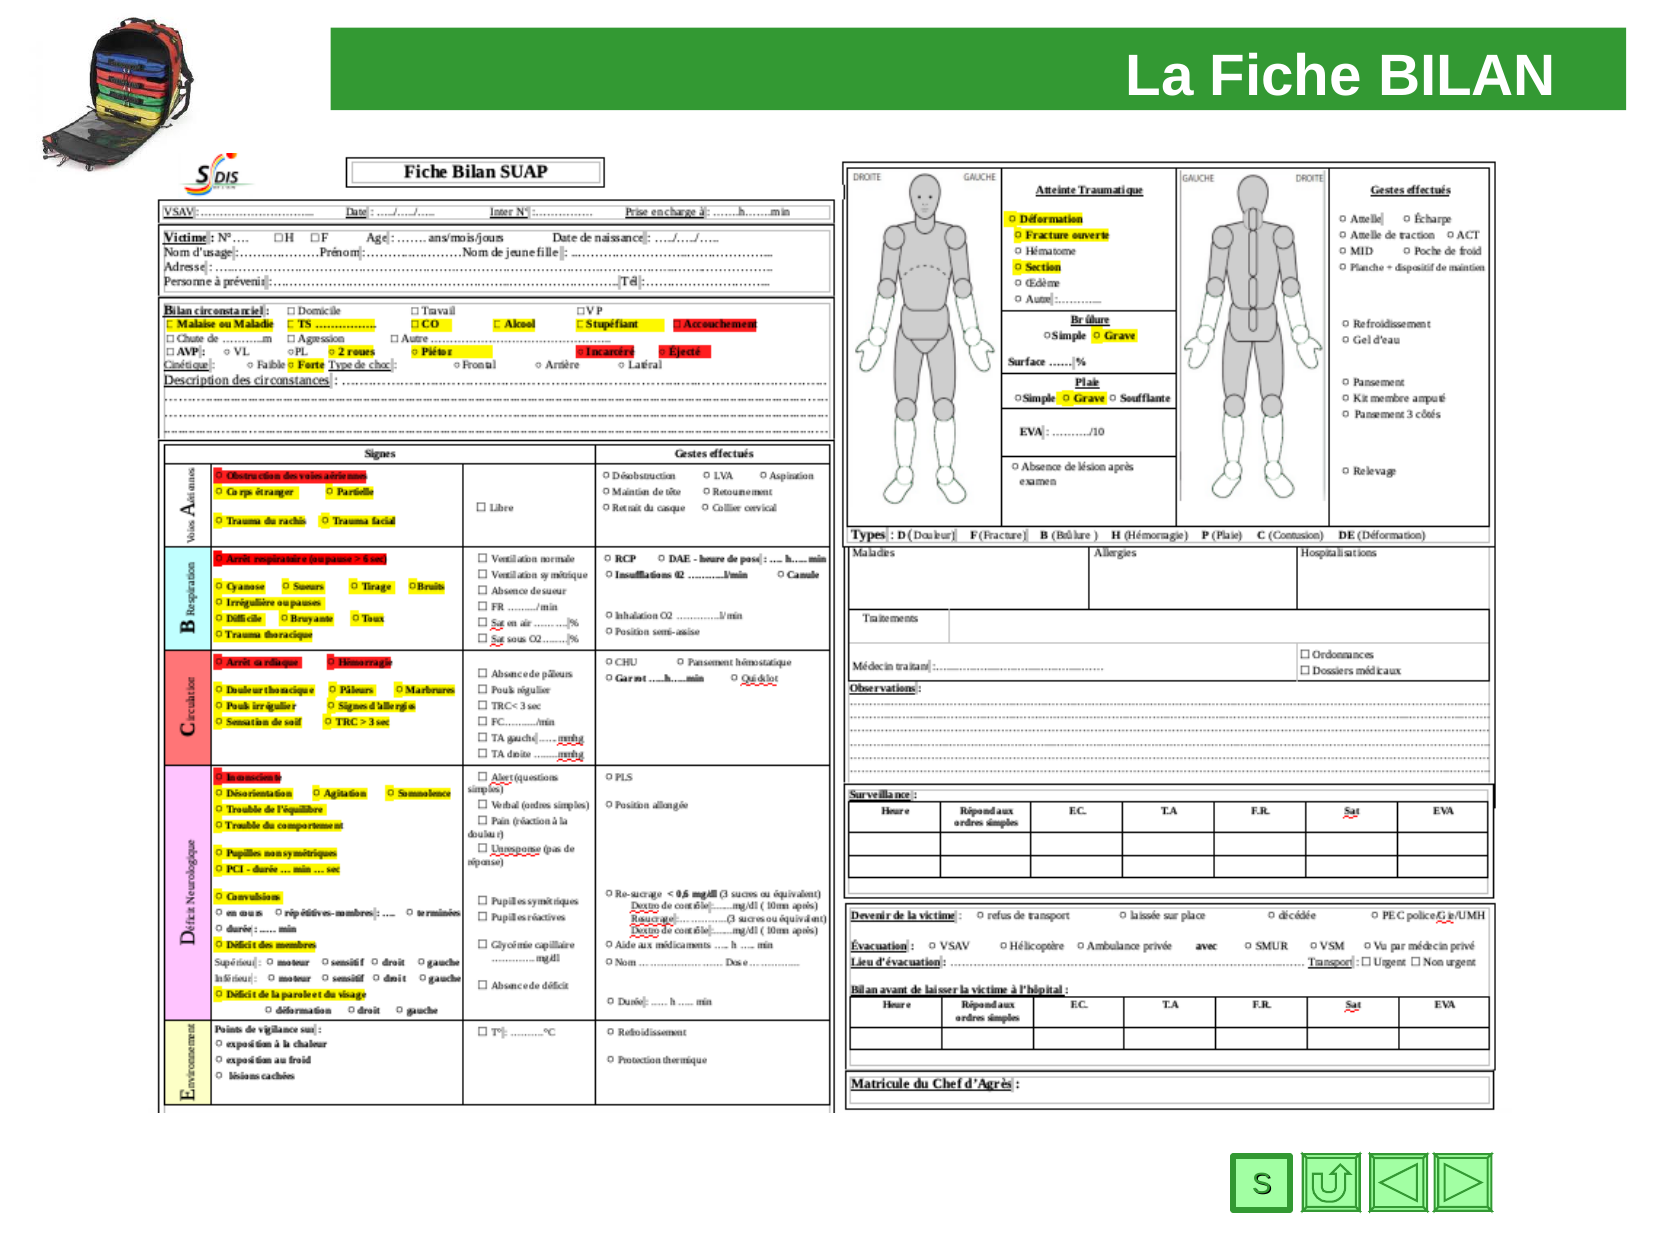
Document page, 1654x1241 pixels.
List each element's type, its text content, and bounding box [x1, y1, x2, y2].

picture [29, 5, 1512, 1113]
text_box La Fiche BILAN [968, 35, 1571, 116]
